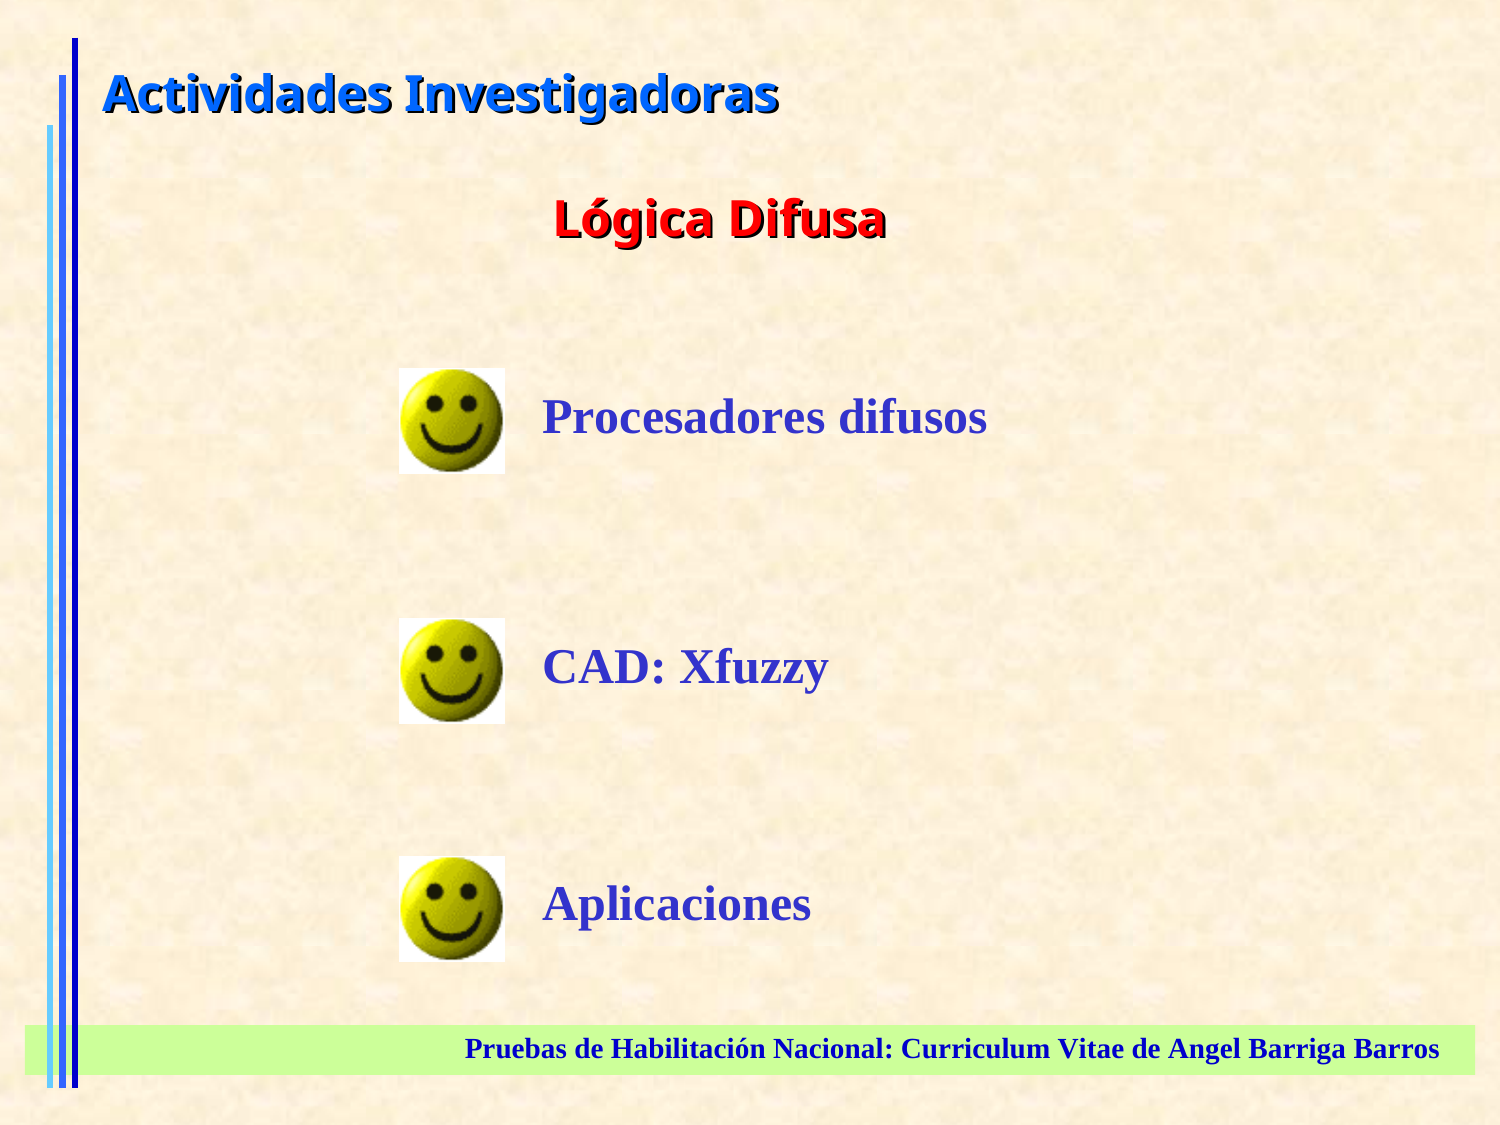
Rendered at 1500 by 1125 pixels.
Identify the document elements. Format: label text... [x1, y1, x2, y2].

text_box Lógica Difusa [537, 174, 902, 259]
text_box Aplicaciones [527, 868, 828, 940]
text_box CAD: Xfuzzy [527, 631, 845, 702]
text_box Procesadores difusos [527, 381, 1004, 452]
text_box Actividades Investigadoras [87, 49, 794, 134]
picture [0, 0, 1500, 1125]
